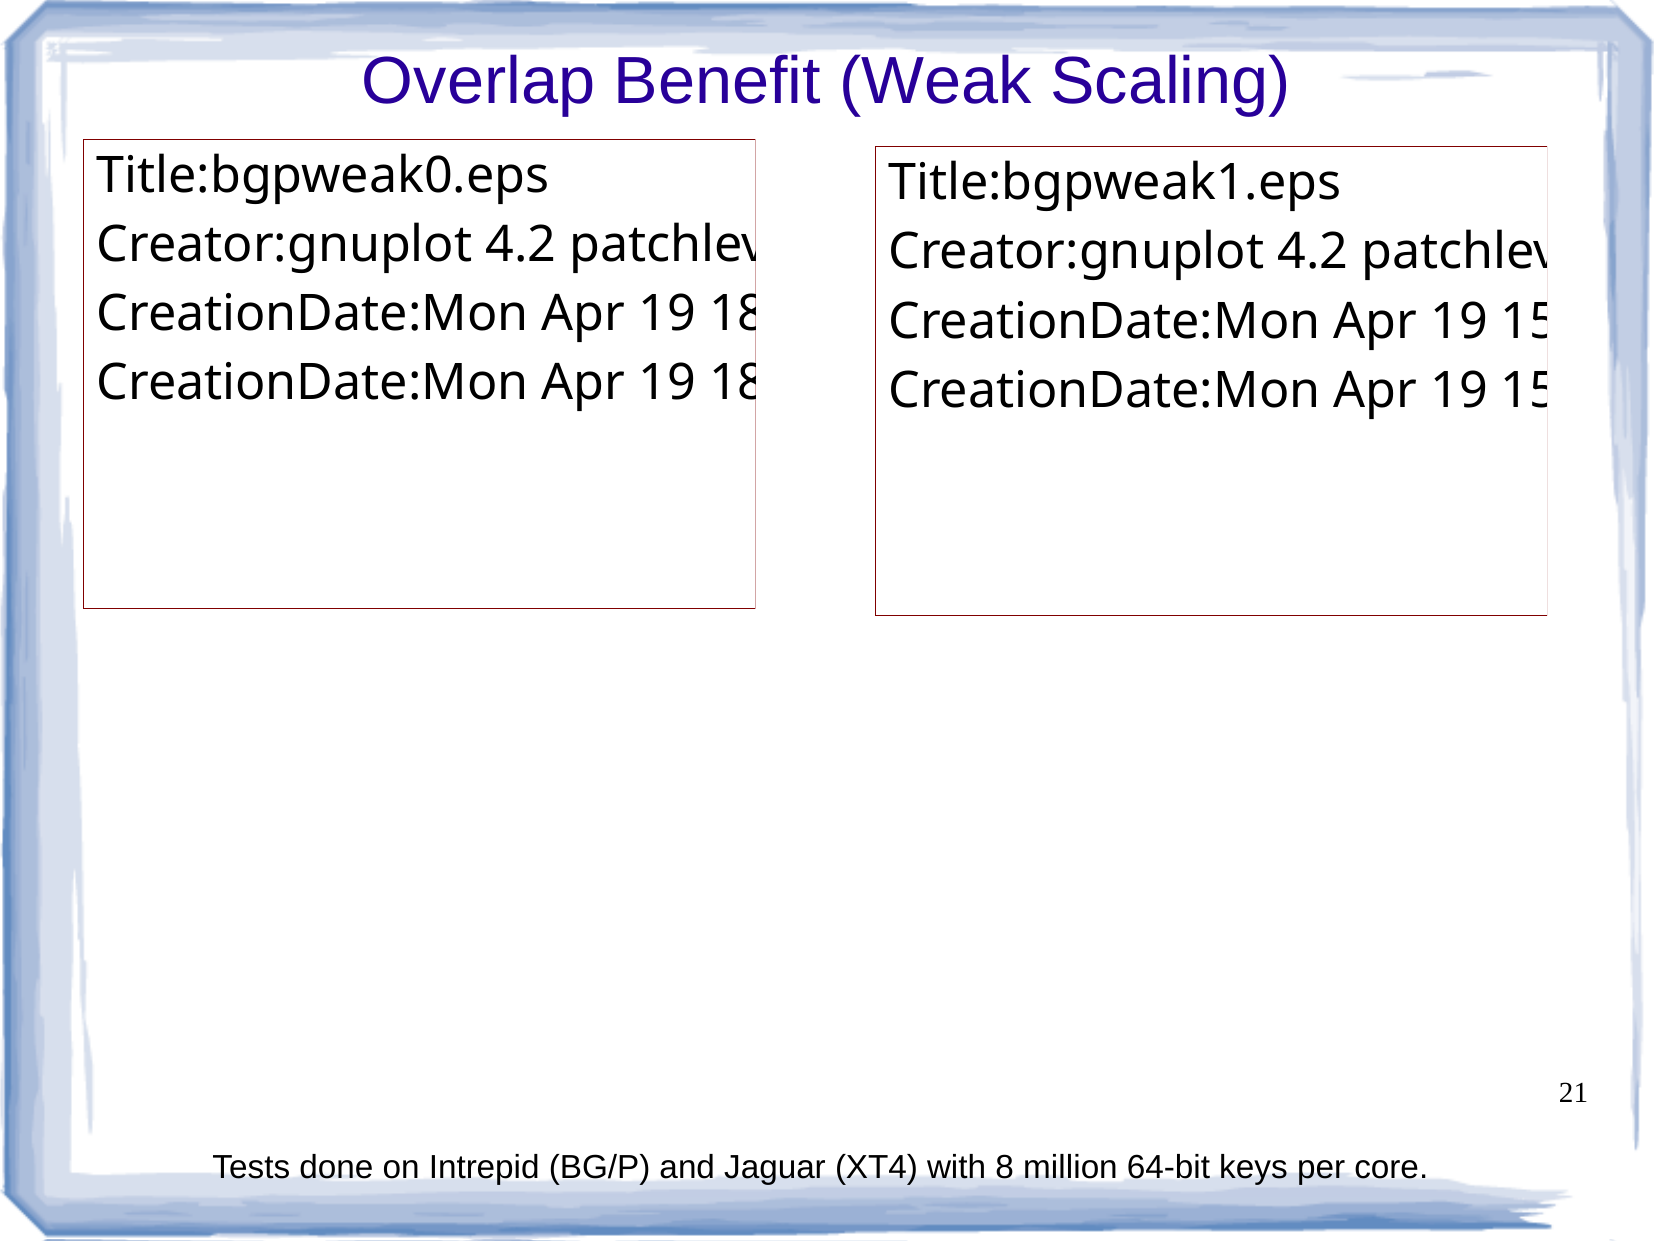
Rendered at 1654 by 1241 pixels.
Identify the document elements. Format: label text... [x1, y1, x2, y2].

title Overlap Benefit (Weak Scaling) [82, 0, 1571, 184]
text_box Tests done on Intrepid (BG/P) and Jaguar (XT4) with 8 million 64-bit keys per core. [197, 1141, 1445, 1193]
picture [0, 0, 1654, 1241]
